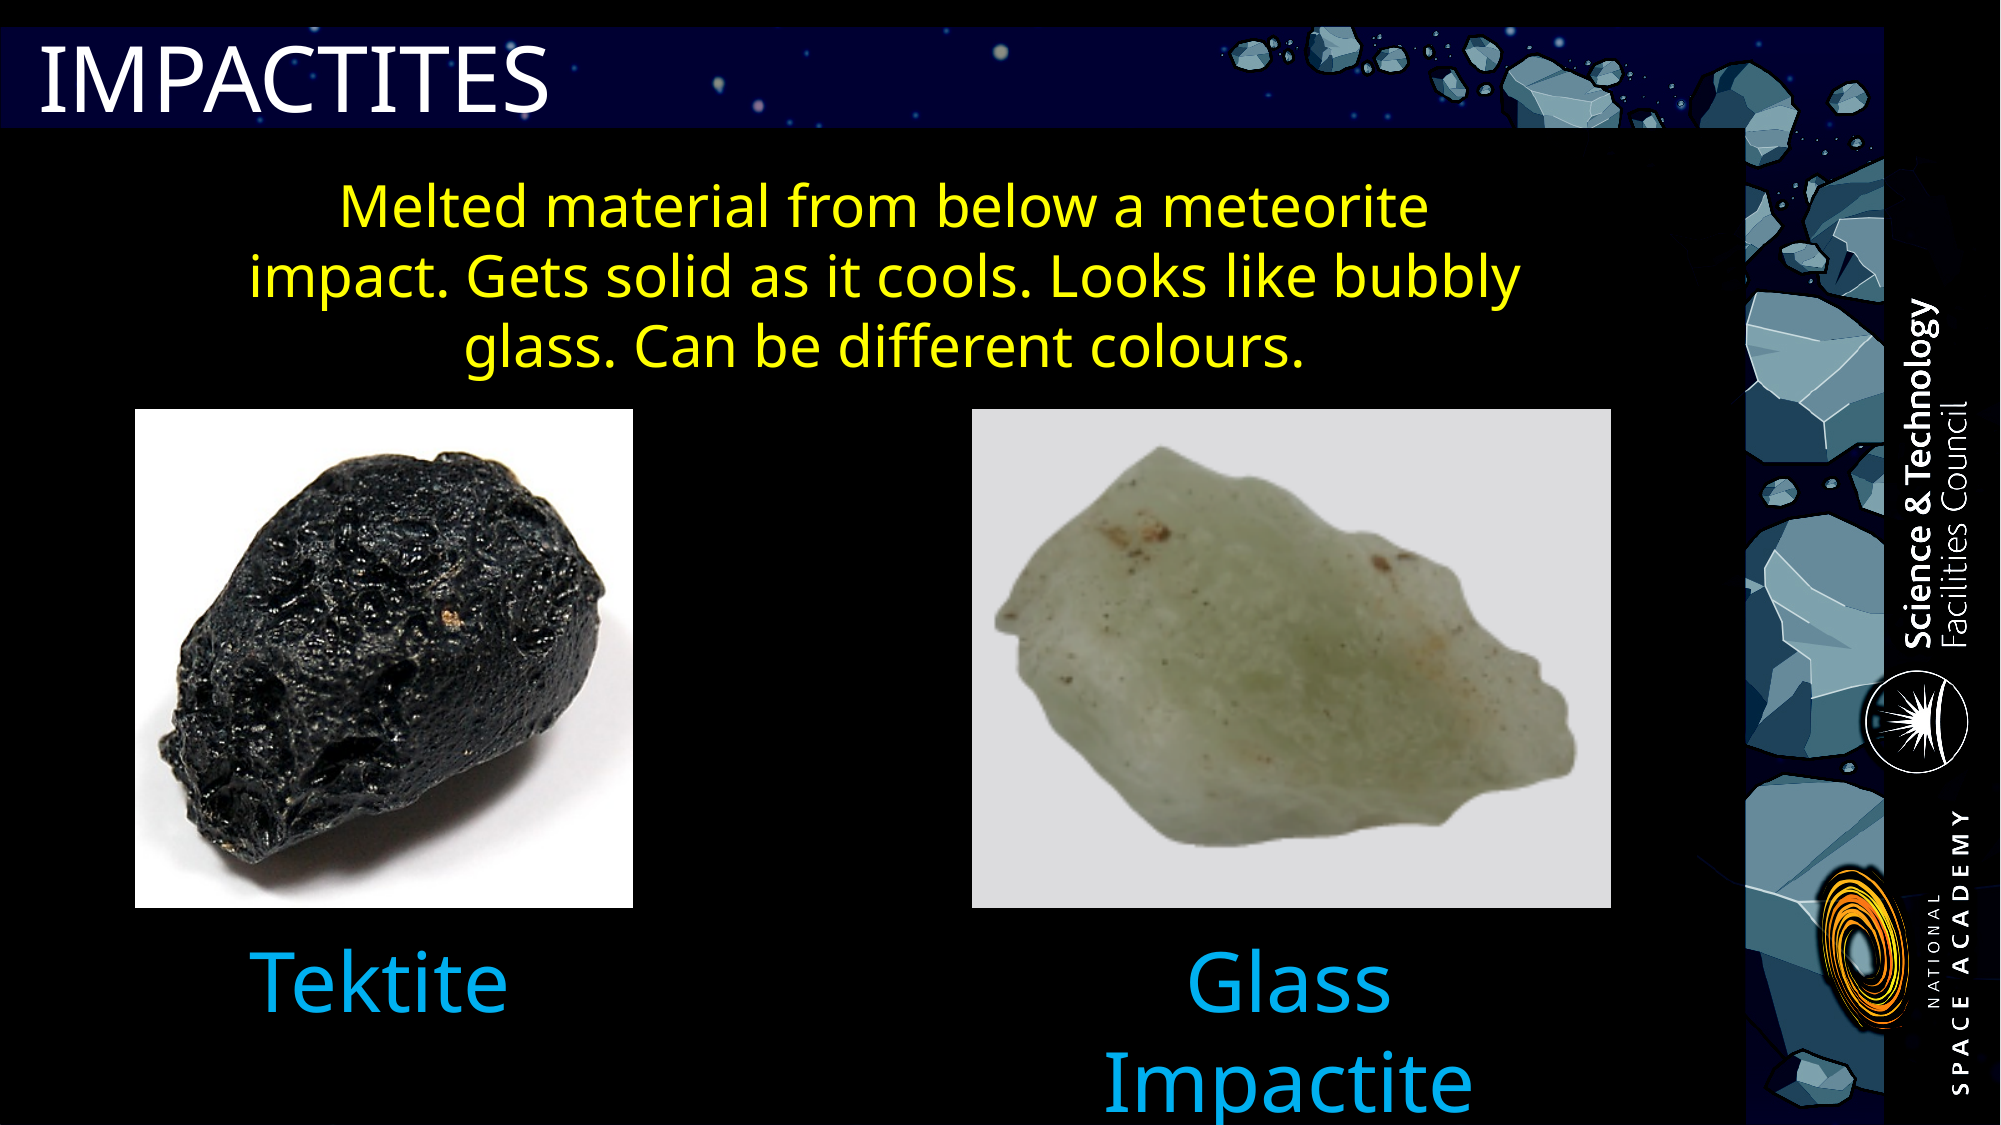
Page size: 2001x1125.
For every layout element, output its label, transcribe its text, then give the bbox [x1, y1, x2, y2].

text_box Glass Impactite [1047, 921, 1532, 1038]
picture [135, 409, 633, 908]
picture [972, 410, 1611, 908]
text_box IMPACTITES [23, 13, 555, 141]
text_box Melted material from below a meteorite impact. Gets solid as it cools. Looks like bubbly glass. Can be different colours. [216, 161, 1554, 318]
text_box Tektite [167, 921, 593, 1038]
